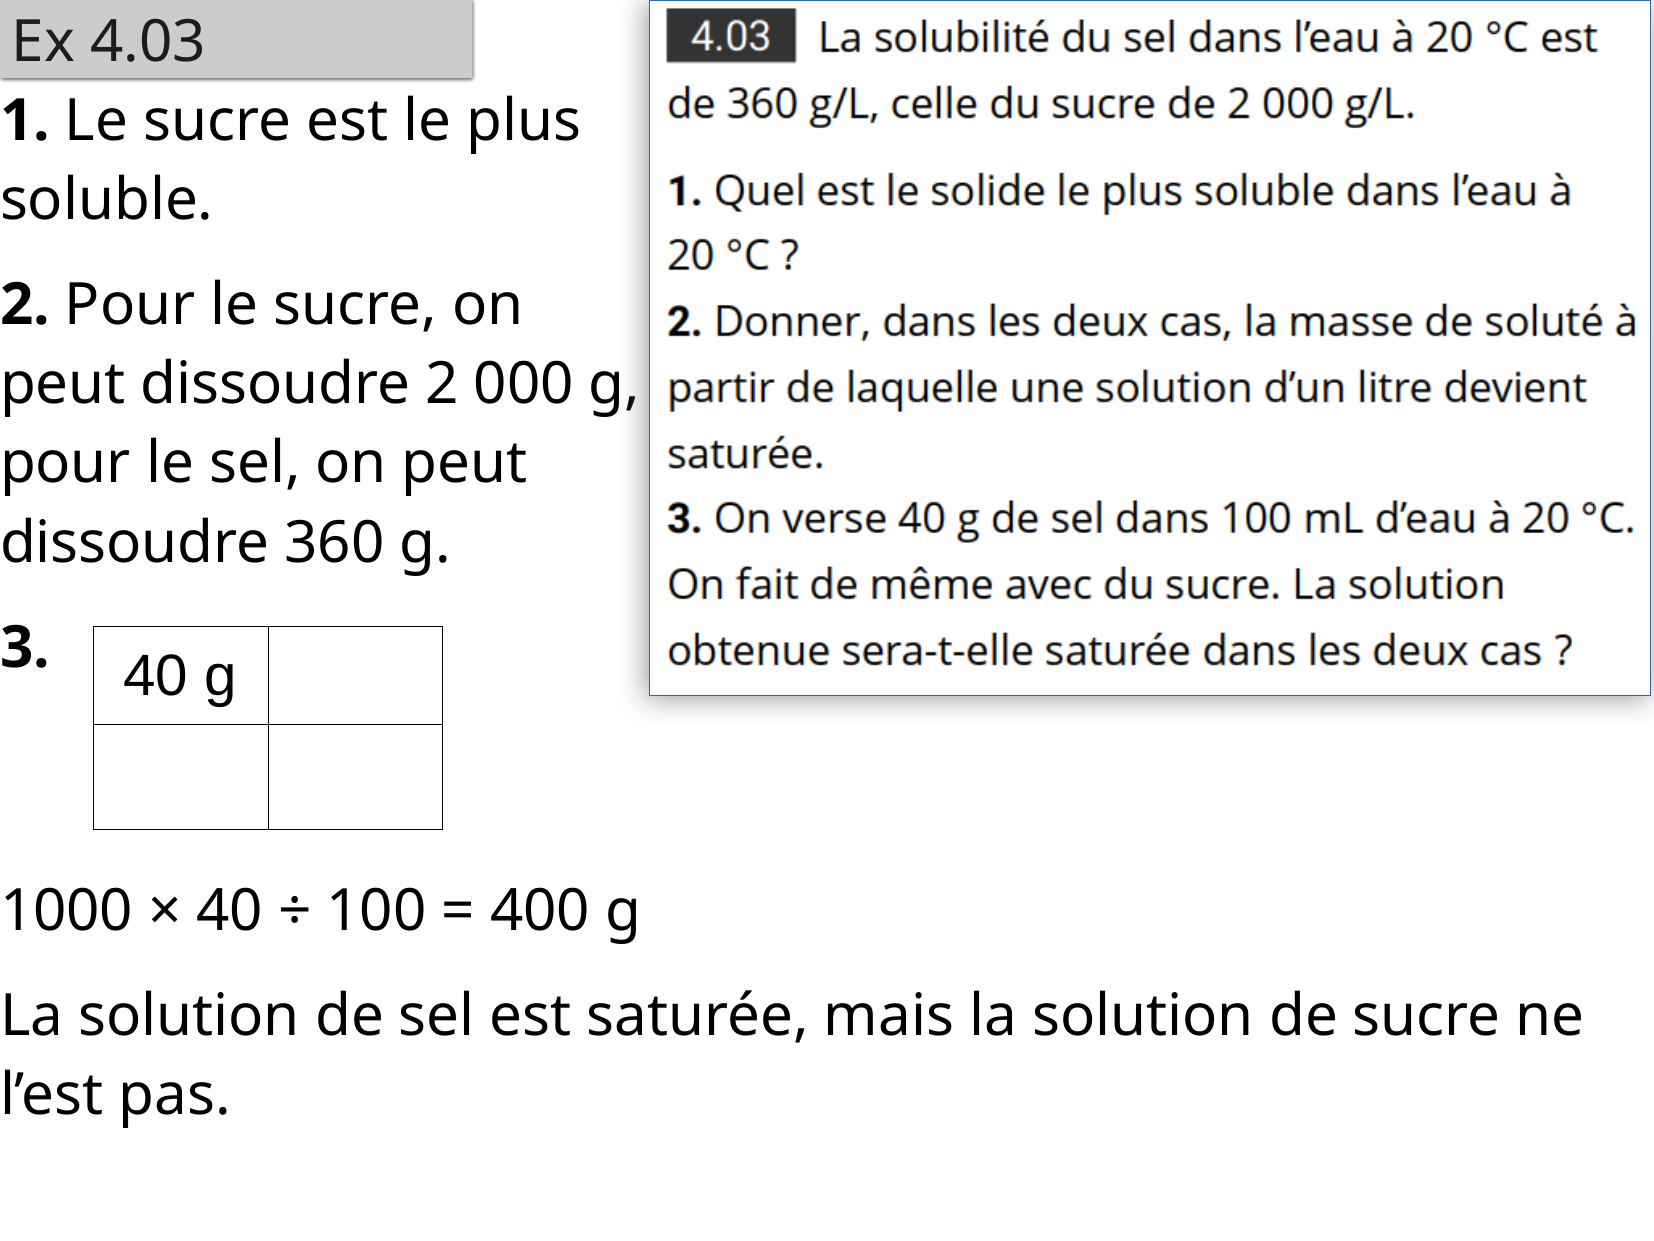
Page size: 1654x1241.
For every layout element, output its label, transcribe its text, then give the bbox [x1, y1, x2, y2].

table_header [269, 627, 442, 724]
table_cell [269, 725, 442, 829]
table_header 40 g [94, 627, 268, 724]
picture [649, 0, 1651, 696]
title Ex 4.03 [0, 0, 473, 78]
list 1. Le sucre est le plus soluble. 2. Pour le sucre, on peut dissoudre 2 000 g, pour le sel, on peut dissoudre 360 g. 3. 1000 × 40 ÷ 100 = 400 g La solution de sel est saturée, mais la solution de sucre ne l’est pas. [0, 78, 1654, 1241]
table_cell [94, 725, 268, 829]
